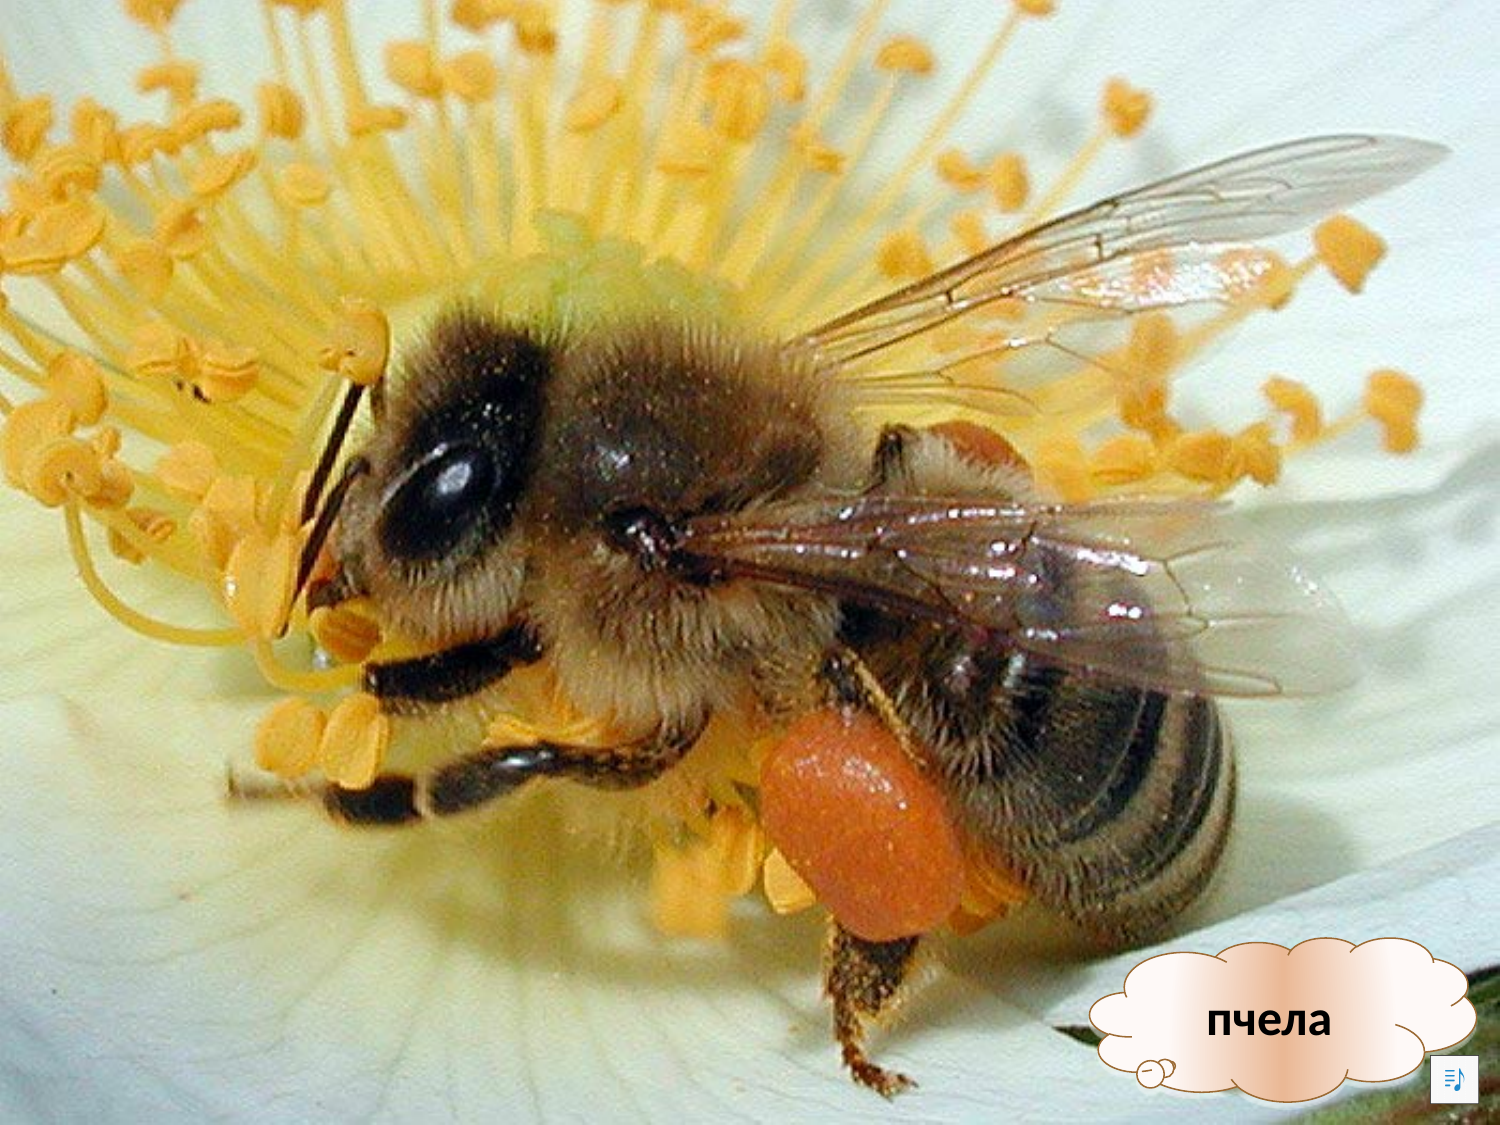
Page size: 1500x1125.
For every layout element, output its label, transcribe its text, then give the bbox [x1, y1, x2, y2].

text_box пчела [1089, 937, 1477, 1103]
text_box [1429, 1054, 1480, 1105]
picture [0, 0, 1500, 1125]
